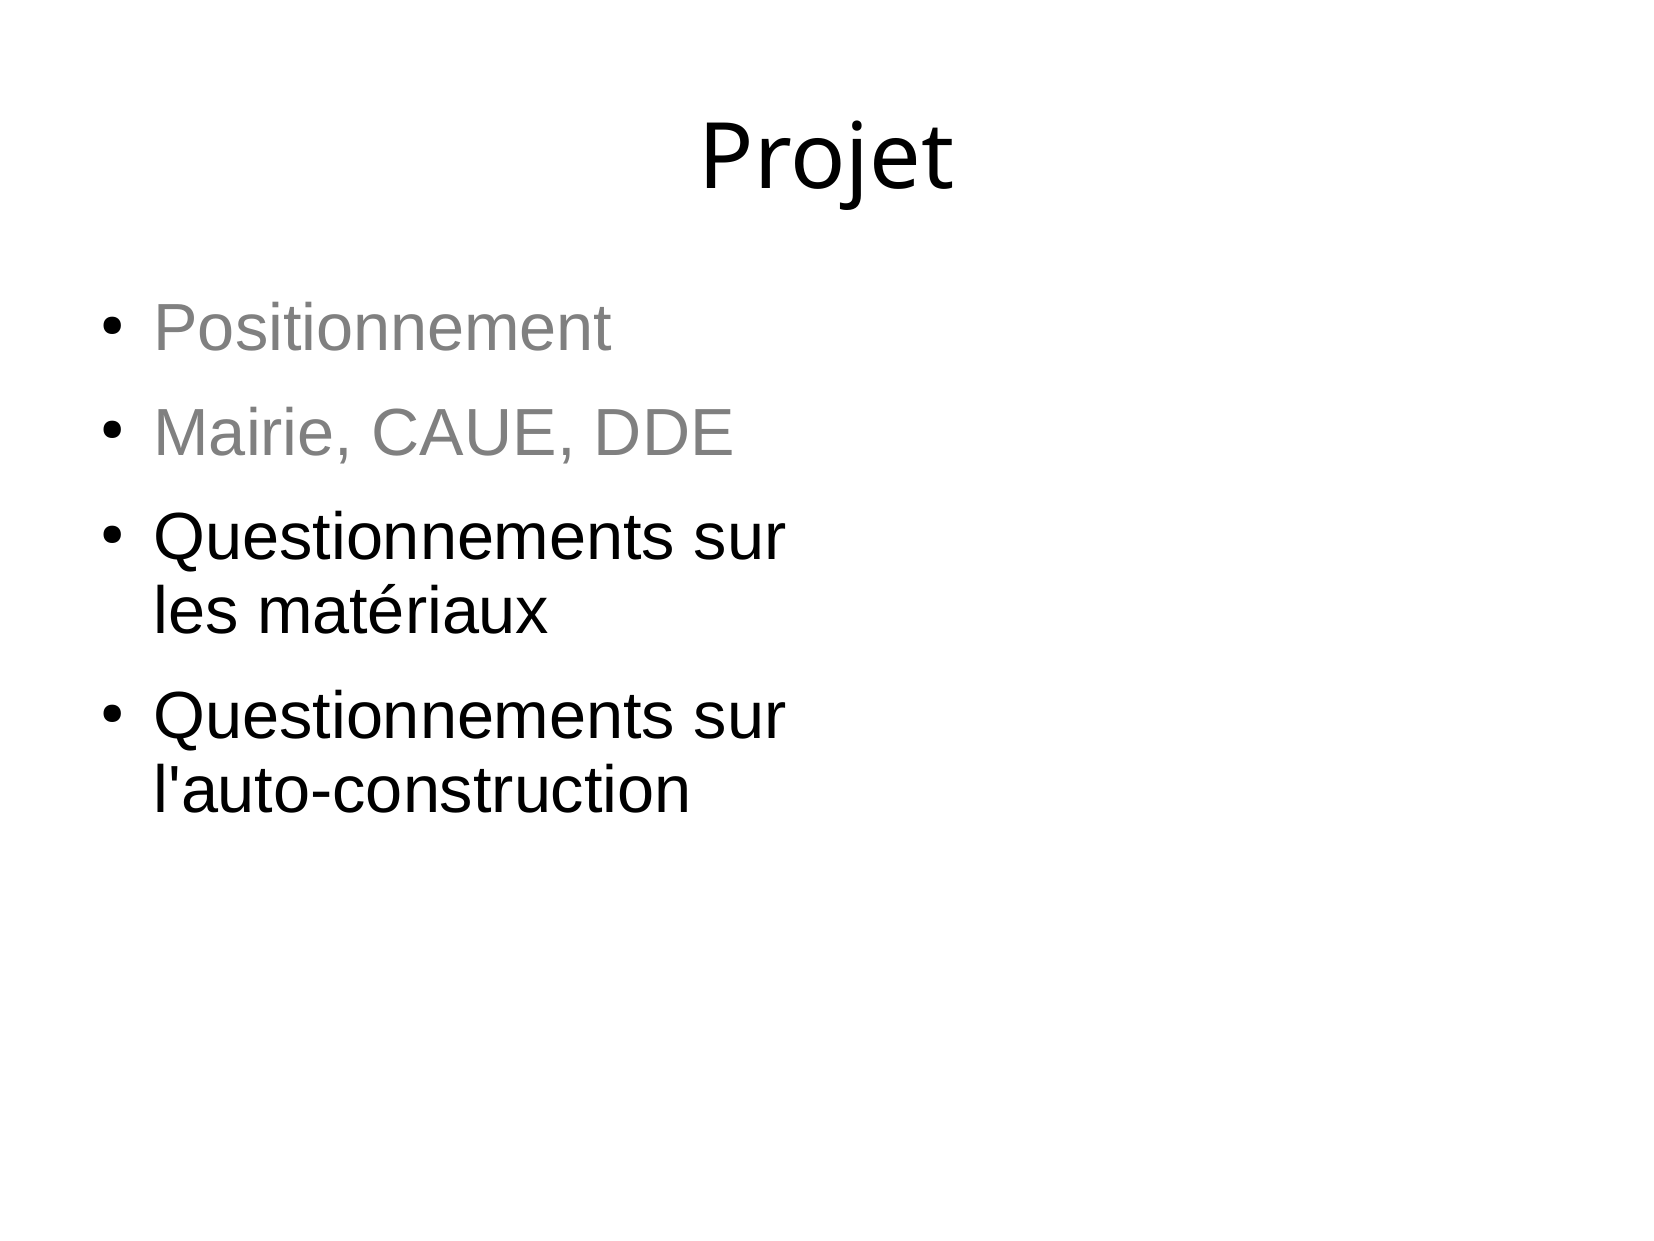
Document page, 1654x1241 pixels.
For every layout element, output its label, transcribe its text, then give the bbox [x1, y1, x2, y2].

title Projet [82, 49, 1571, 257]
list Positionnement Mairie, CAUE, DDE Questionnements sur les matériaux Questionnements sur l'auto-construction [82, 290, 809, 1010]
